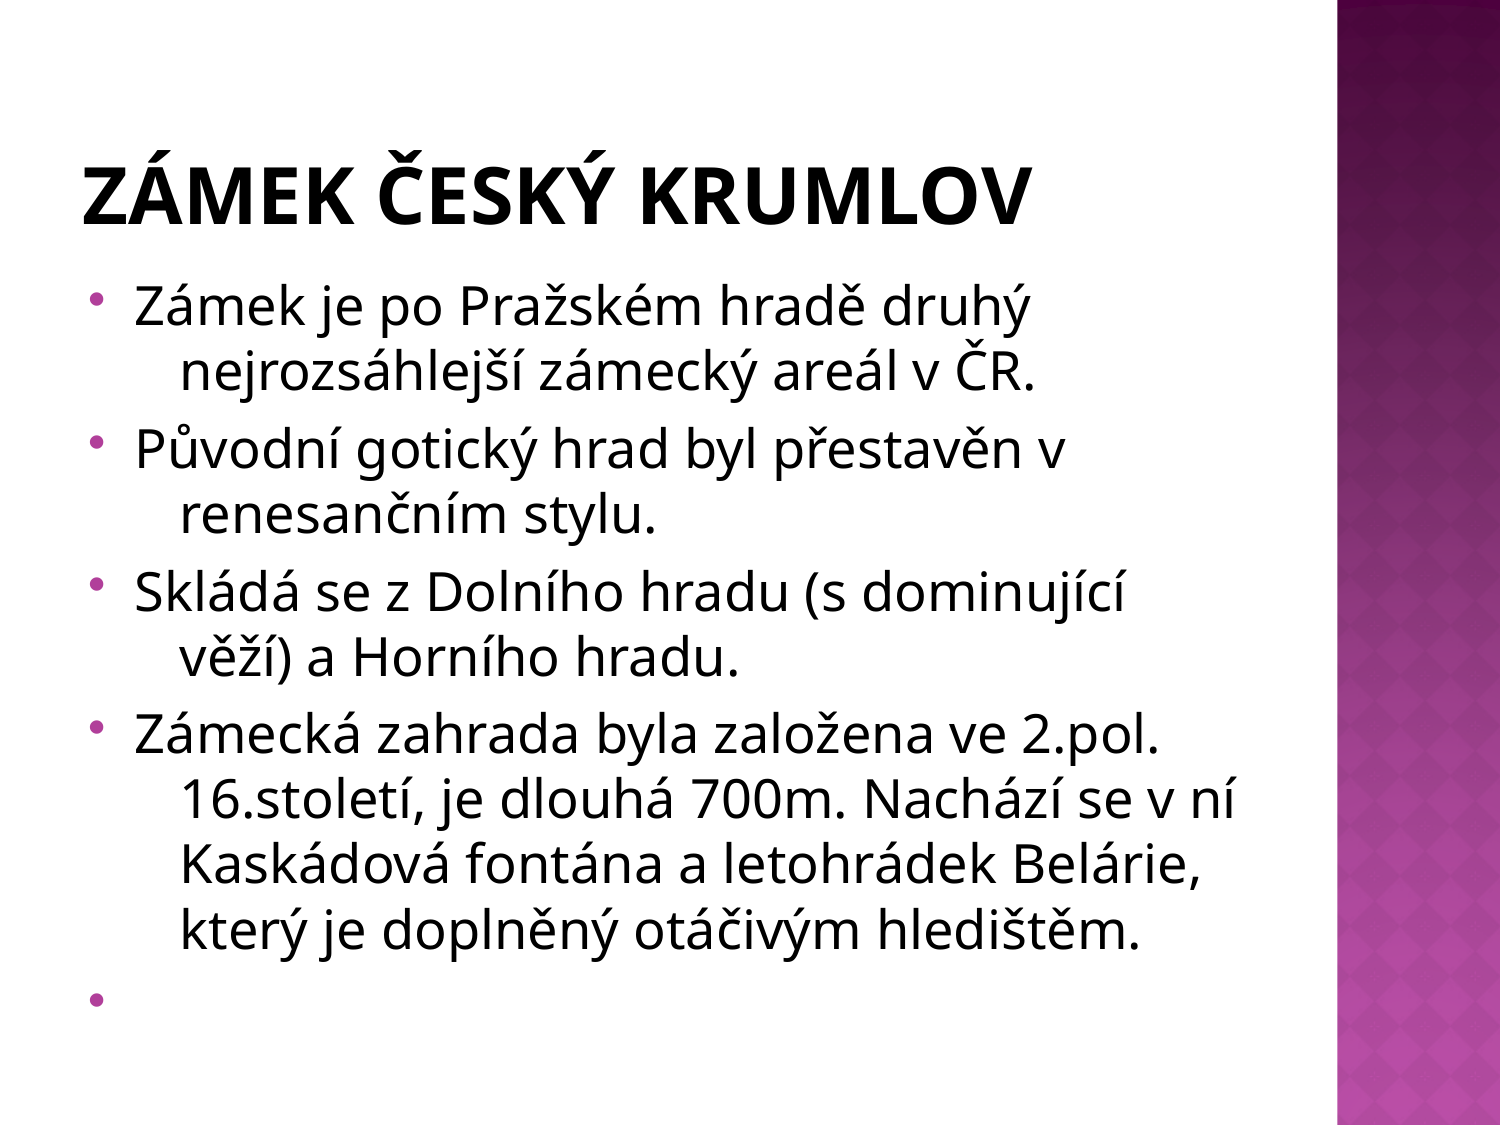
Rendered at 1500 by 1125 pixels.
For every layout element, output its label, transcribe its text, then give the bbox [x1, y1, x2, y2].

list Zámek je po Pražském hradě druhý nejrozsáhlejší zámecký areál v ČR. Původní gotický hrad byl přestavěn v renesančním stylu. Skládá se z Dolního hradu (s dominující věží) a Horního hradu. Zámecká zahrada byla založena ve 2.pol. 16.století, je dlouhá 700m. Nachází se v ní Kaskádová fontána a letohrádek Belárie, který je doplněný otáčivým hledištěm. [75, 264, 1263, 1060]
title Zámek český krumlov [75, 52, 1263, 240]
